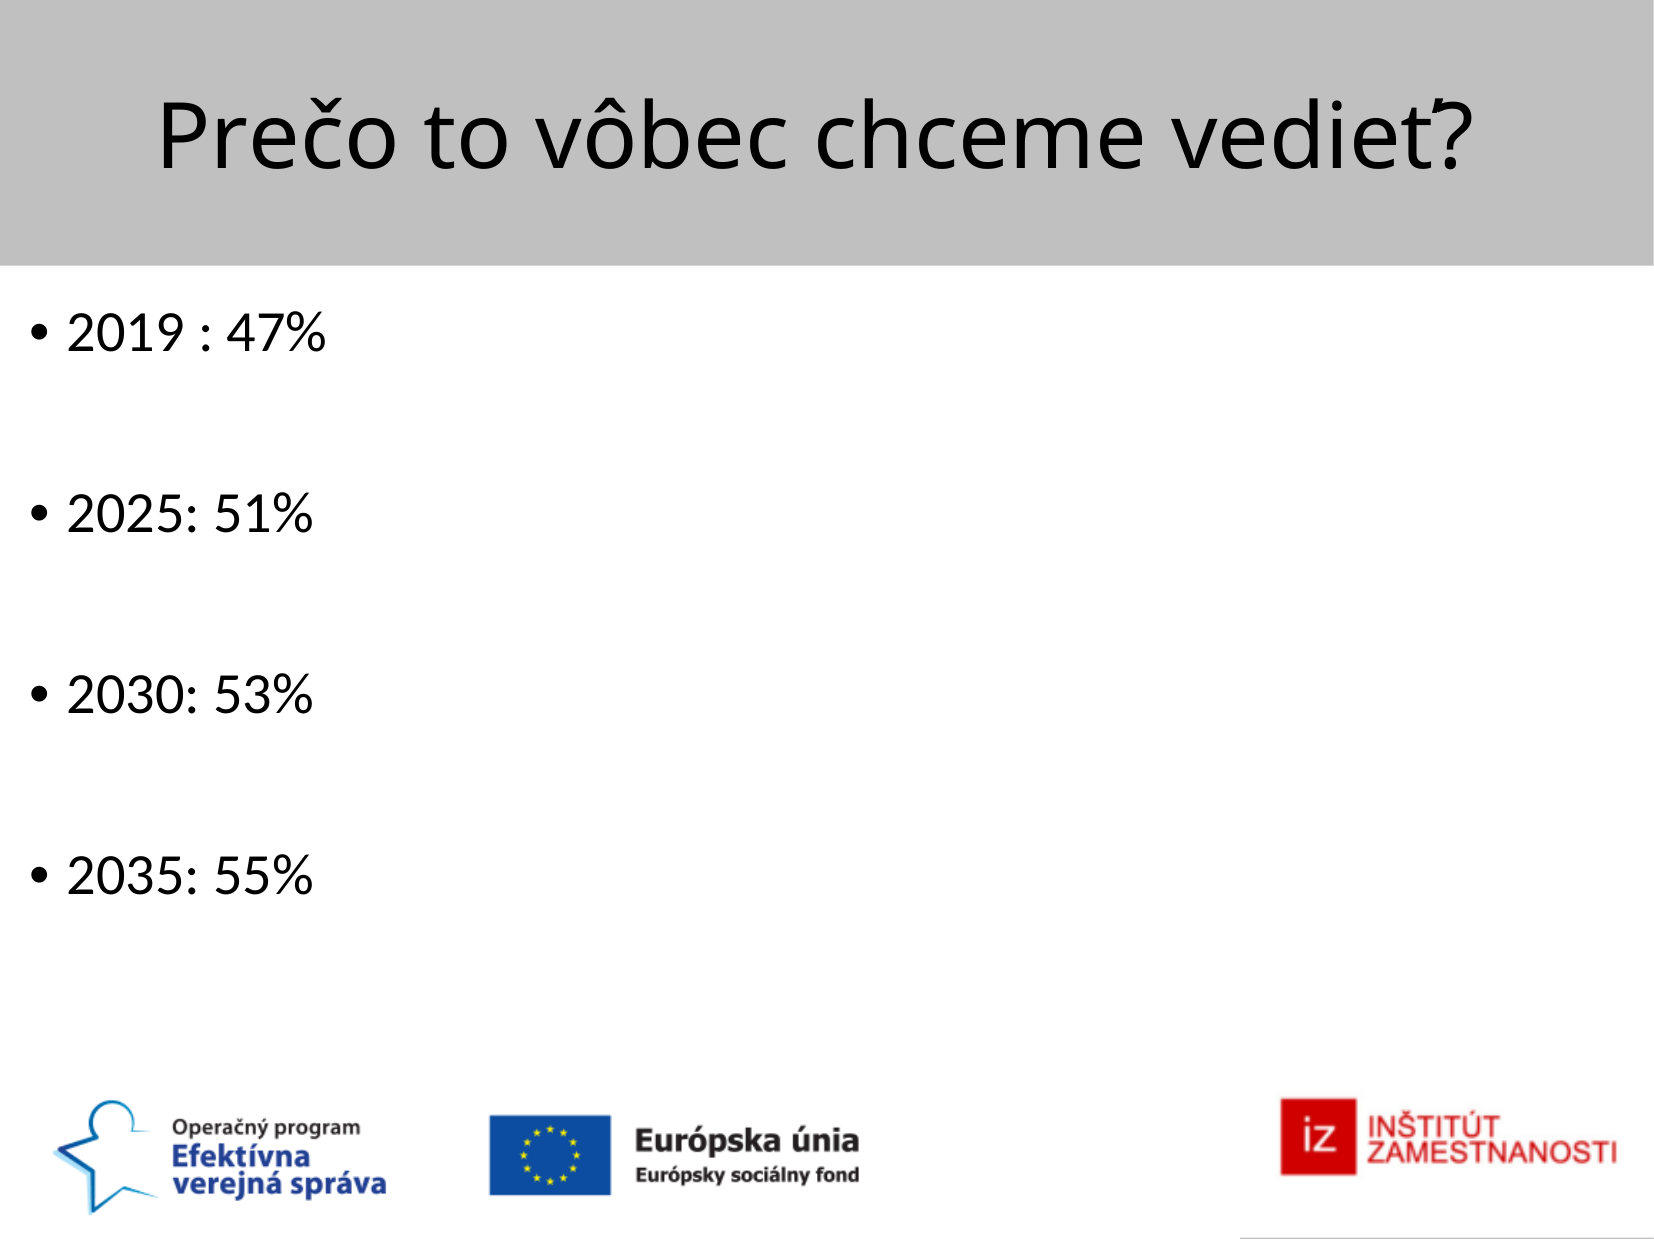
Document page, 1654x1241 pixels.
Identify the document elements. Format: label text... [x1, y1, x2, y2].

list • 2019 : 47% • 2025: 51% • 2030: 53% • 2035: 55% [29, 295, 1533, 1077]
title Prečo to vôbec chceme vedieť? [88, 29, 1565, 237]
picture [1240, 1033, 1654, 1241]
picture [29, 1077, 886, 1241]
